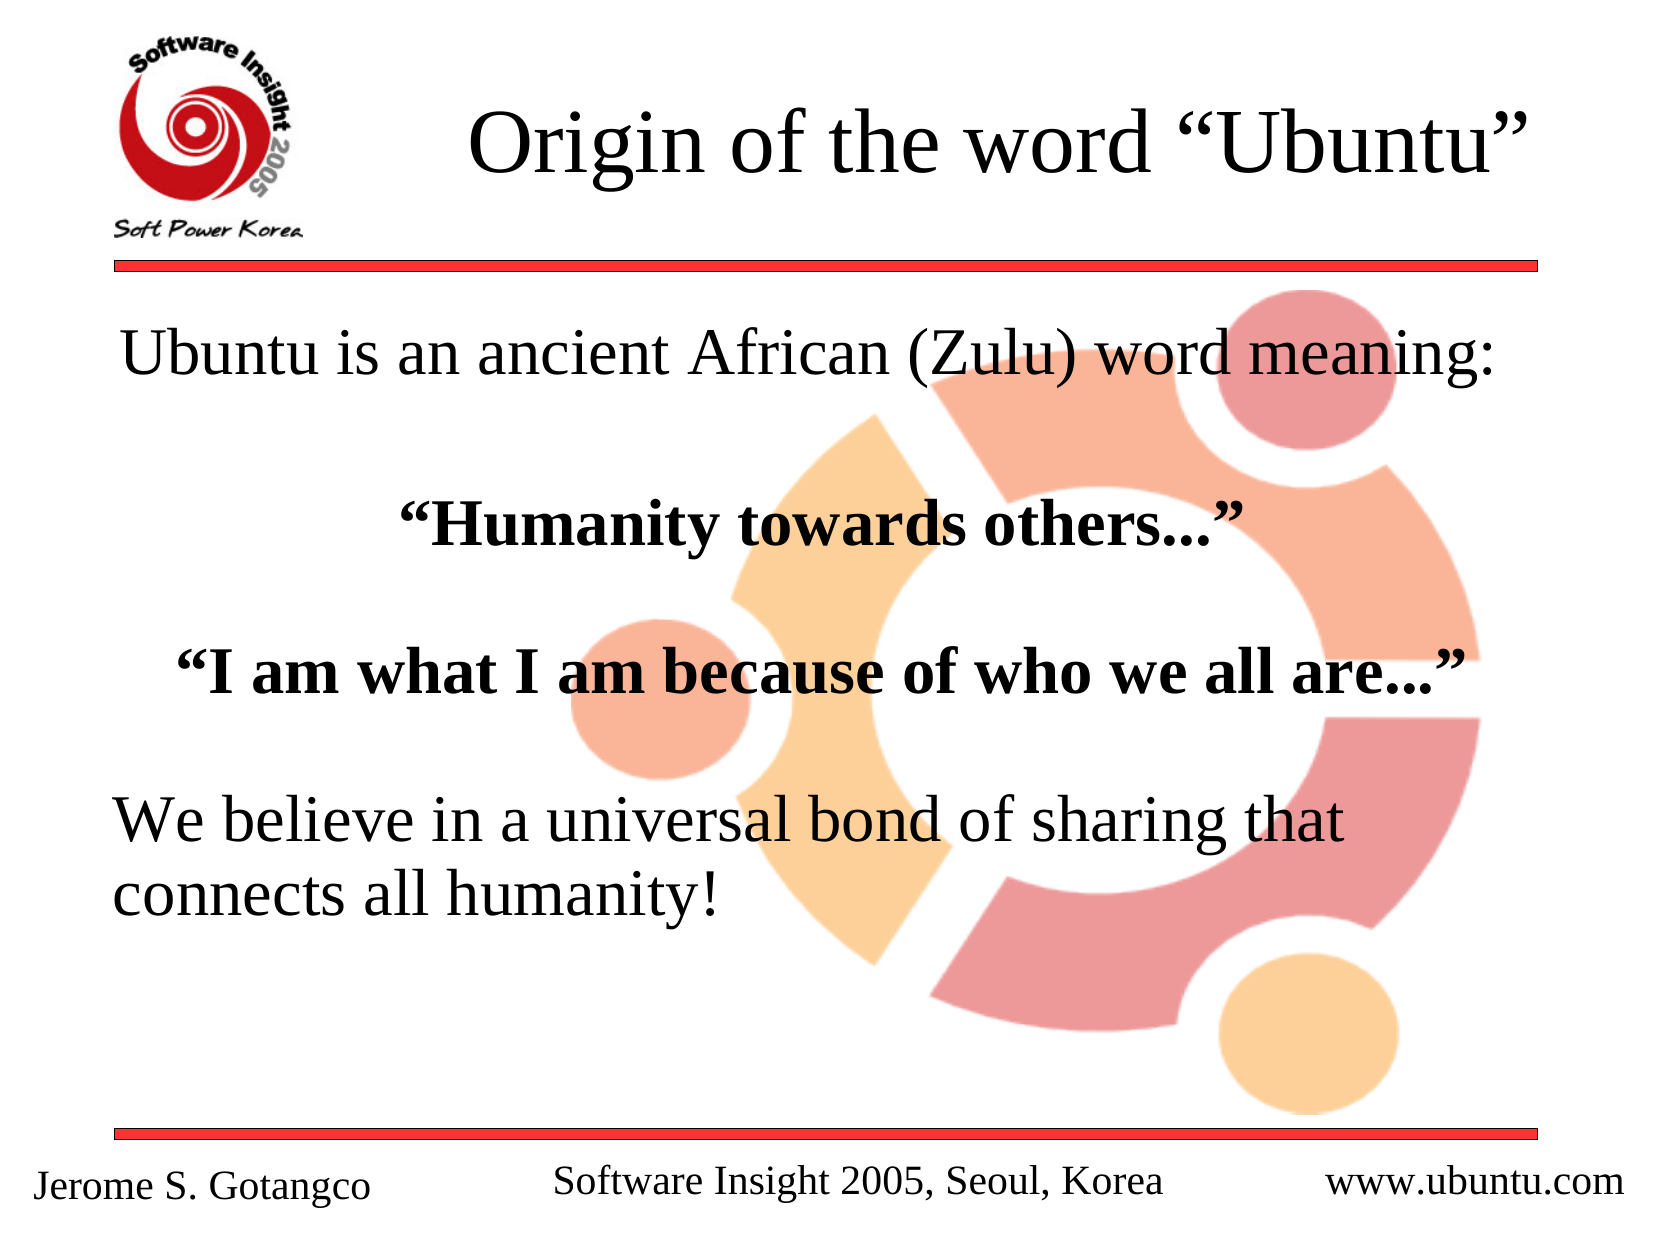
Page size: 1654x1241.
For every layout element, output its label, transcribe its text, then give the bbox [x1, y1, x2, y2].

picture [114, 36, 303, 238]
text_box [128, 303, 1524, 314]
title Origin of the word “Ubuntu” [334, 37, 1534, 246]
text_box “Humanity towards others...” “I am what I am because of who we all are...” We believe in a universal bond of sharing that connects all humanity! [112, 485, 1533, 990]
text_box Ubuntu is an ancient African (Zulu) word meaning: [119, 314, 1539, 396]
